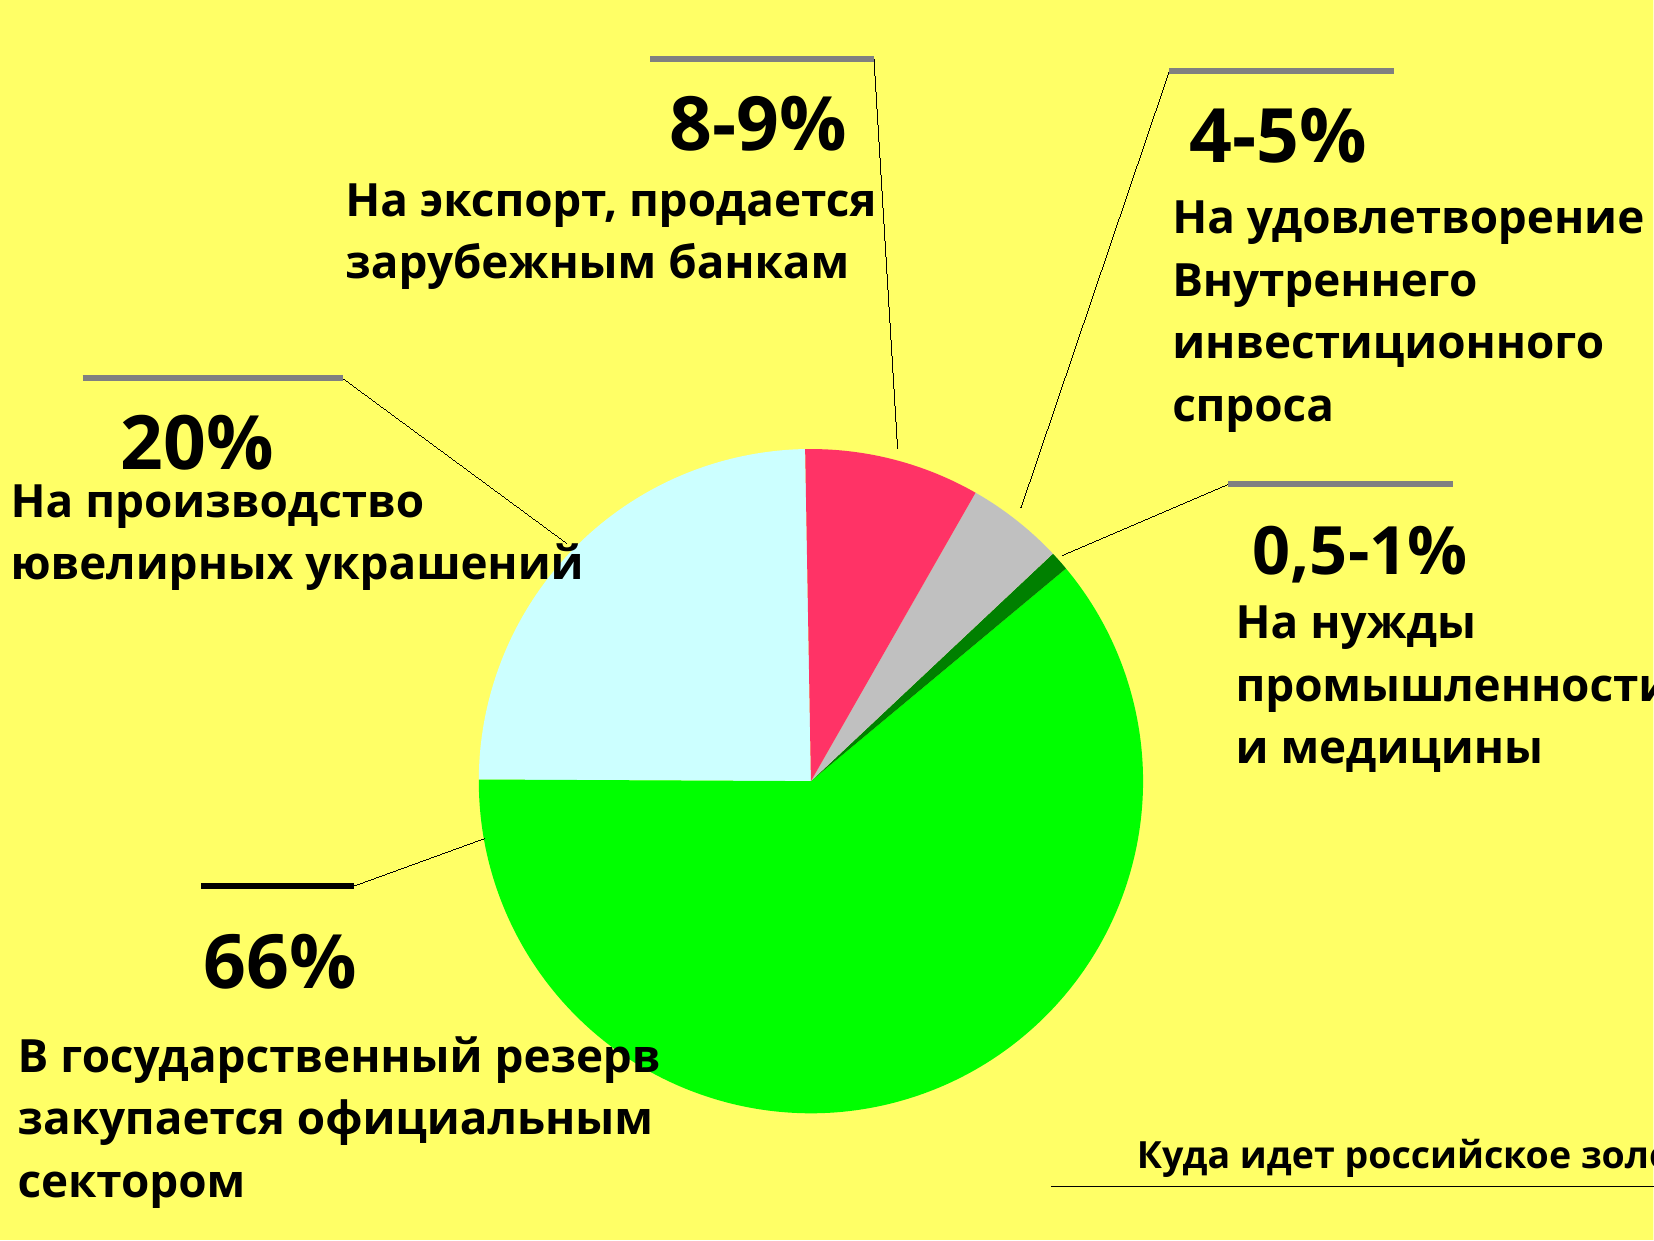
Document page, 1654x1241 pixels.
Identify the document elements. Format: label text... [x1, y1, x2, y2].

chart [188, 248, 1518, 1187]
text_box 8-9% [654, 62, 852, 159]
text_box 20% [105, 381, 273, 460]
text_box 0,5-1% [1237, 496, 1467, 582]
text_box 66% [188, 901, 356, 1015]
text_box 4-5% [1174, 74, 1372, 177]
text_box На экспорт, продается зарубежным банкам [330, 159, 859, 297]
text_box Куда идет российское золото? [1122, 1121, 1651, 1187]
text_box На нужды промышленности и медицины [1220, 582, 1654, 780]
text_box В государственный резерв закупается официальным сектором [2, 1015, 629, 1213]
text_box На производство ювелирных украшений [0, 460, 557, 597]
text_box На удовлетворение Внутреннего инвестиционного спроса [1157, 177, 1627, 436]
